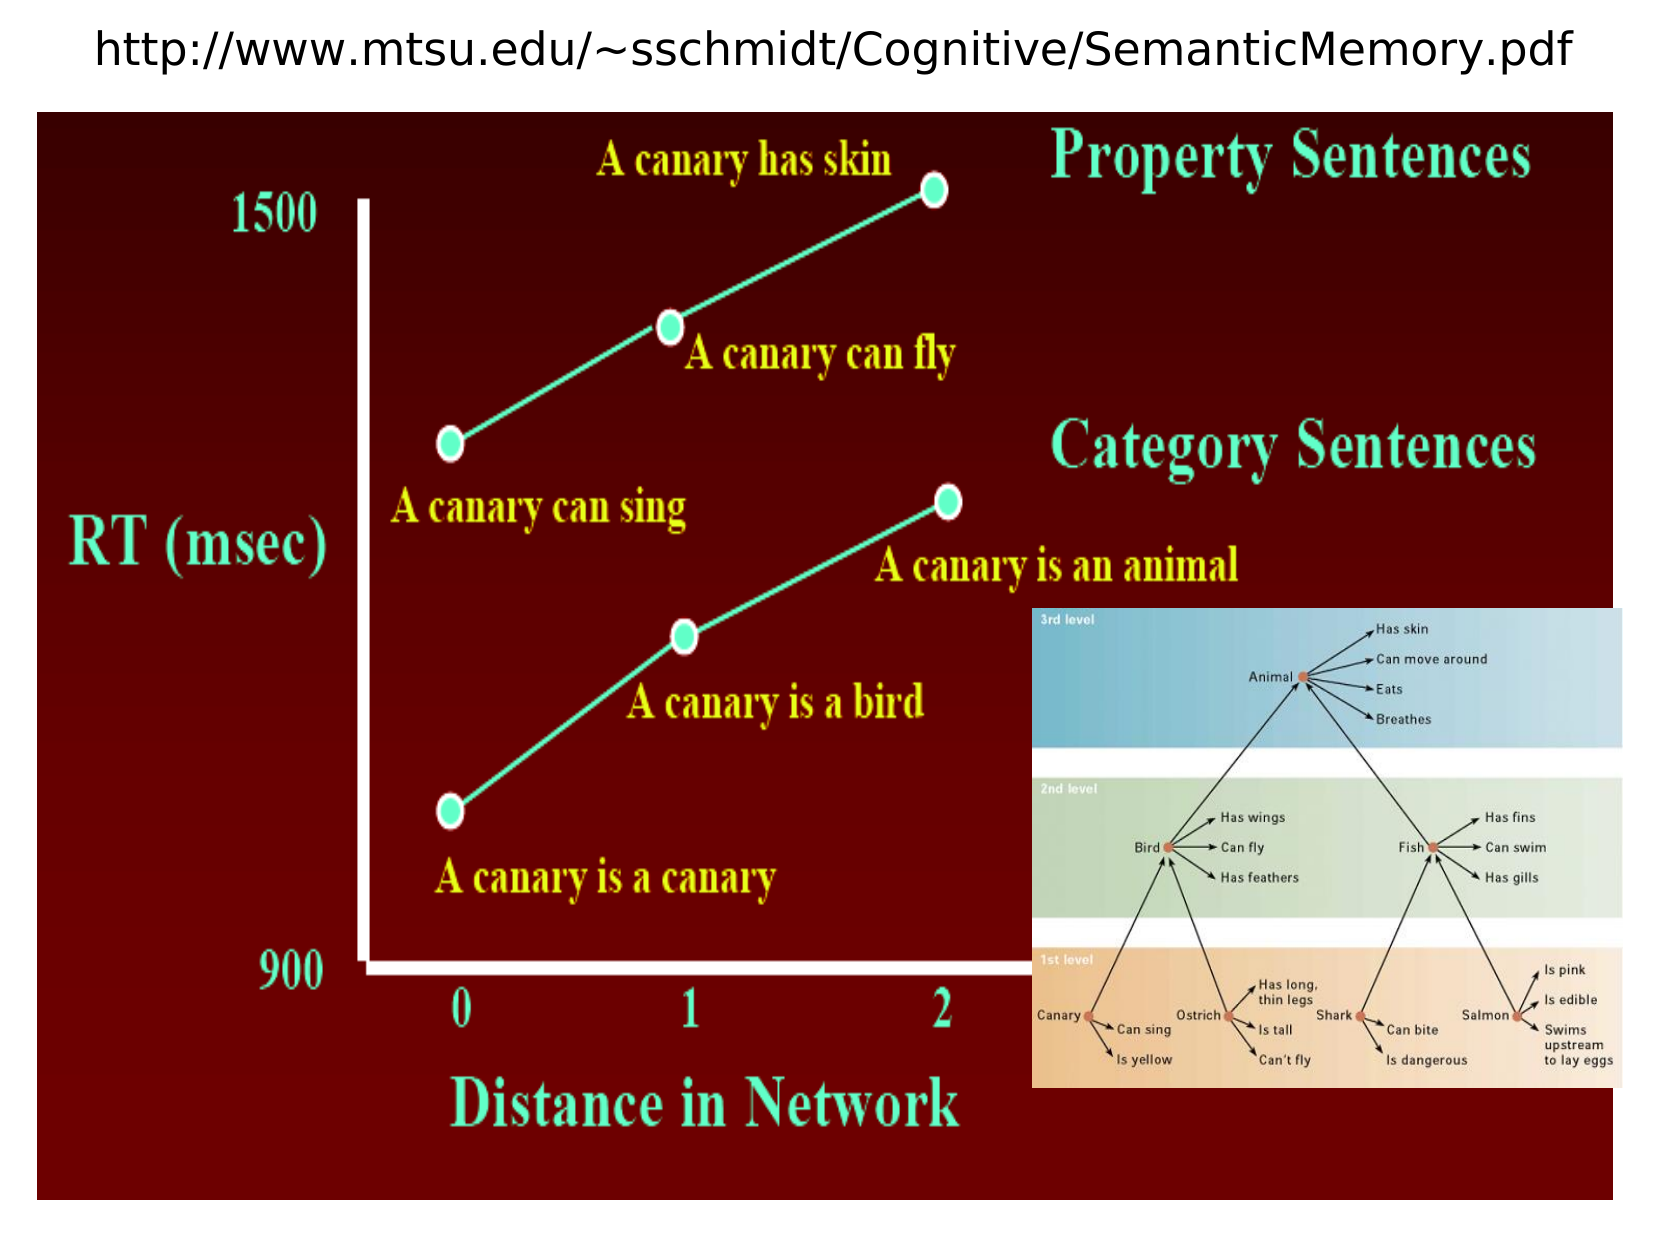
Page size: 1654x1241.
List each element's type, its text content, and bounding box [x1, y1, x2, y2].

title http://www.mtsu.edu/~sschmidt/Cognitive/SemanticMemory.pdf [92, 0, 1576, 113]
picture [37, 112, 1623, 1201]
